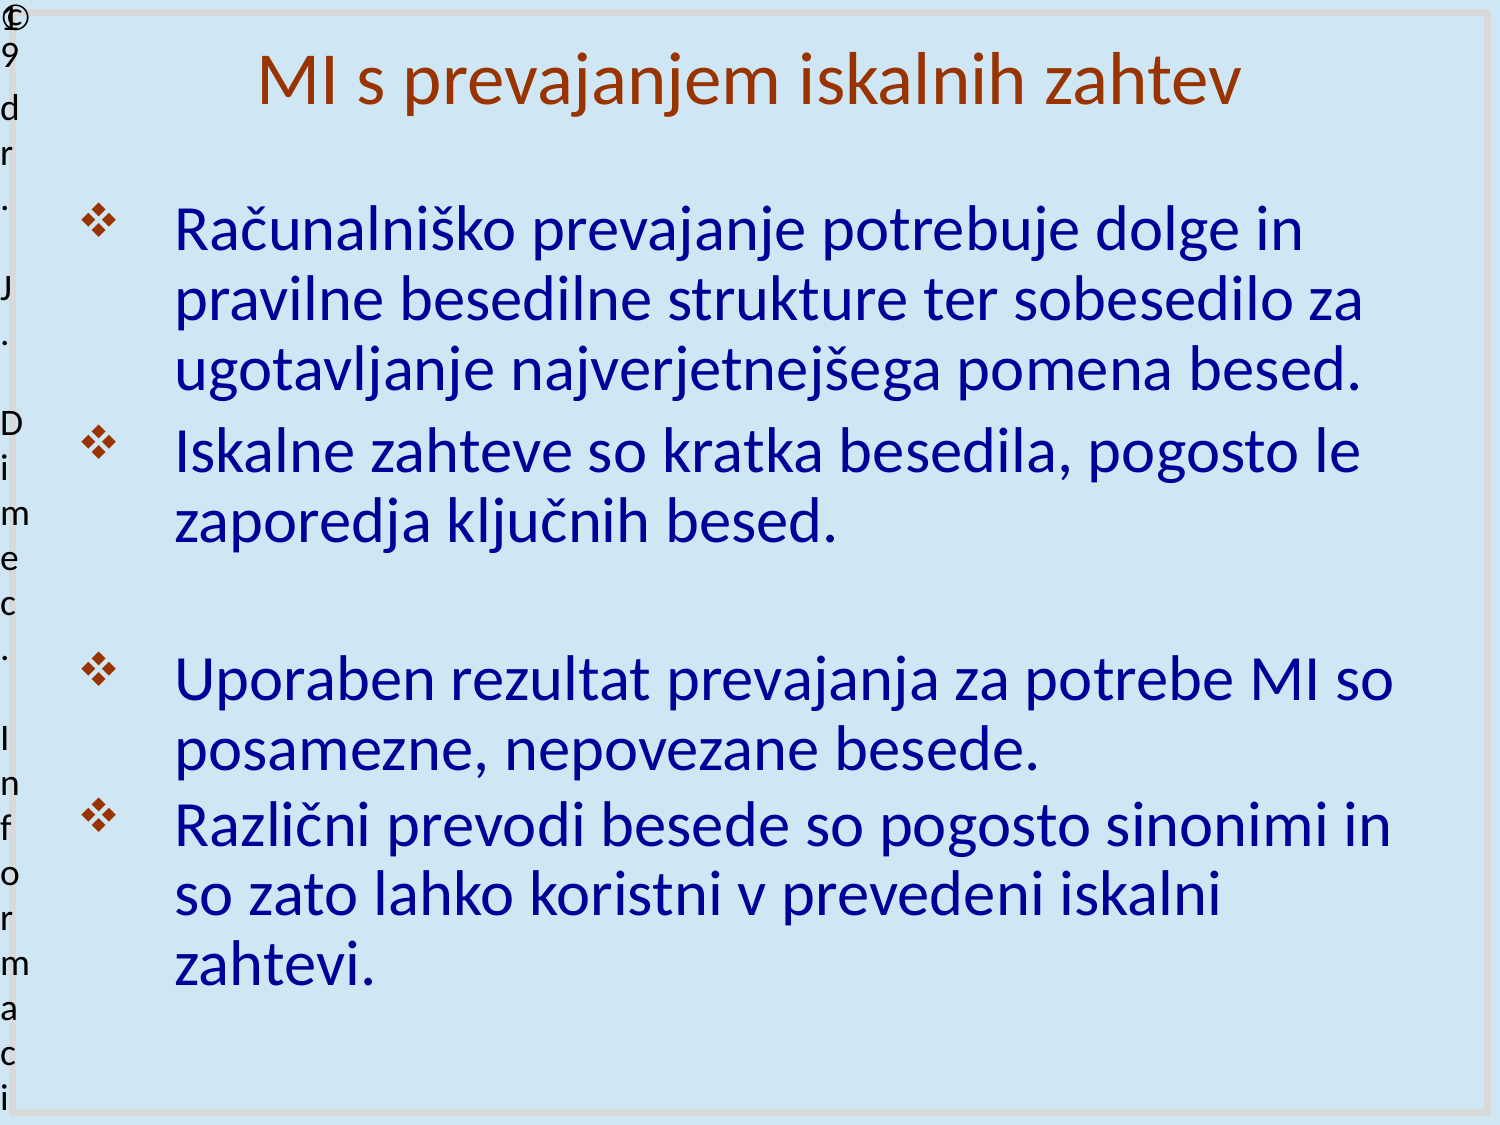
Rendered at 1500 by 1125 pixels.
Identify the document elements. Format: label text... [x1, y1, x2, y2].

list Računalniško prevajanje potrebuje dolge in pravilne besedilne strukture ter sobesedilo za ugotavljanje najverjetnejšega pomena besed. Iskalne zahteve so kratka besedila, pogosto le zaporedja ključnih besed. Uporaben rezultat prevajanja za potrebe MI so posamezne, nepovezane besede. Različni prevodi besede so pogosto sinonimi in so zato lahko koristni v prevedeni iskalni zahtevi. [62, 187, 1438, 1013]
title MI s prevajanjem iskalnih zahtev [37, 24, 1463, 125]
